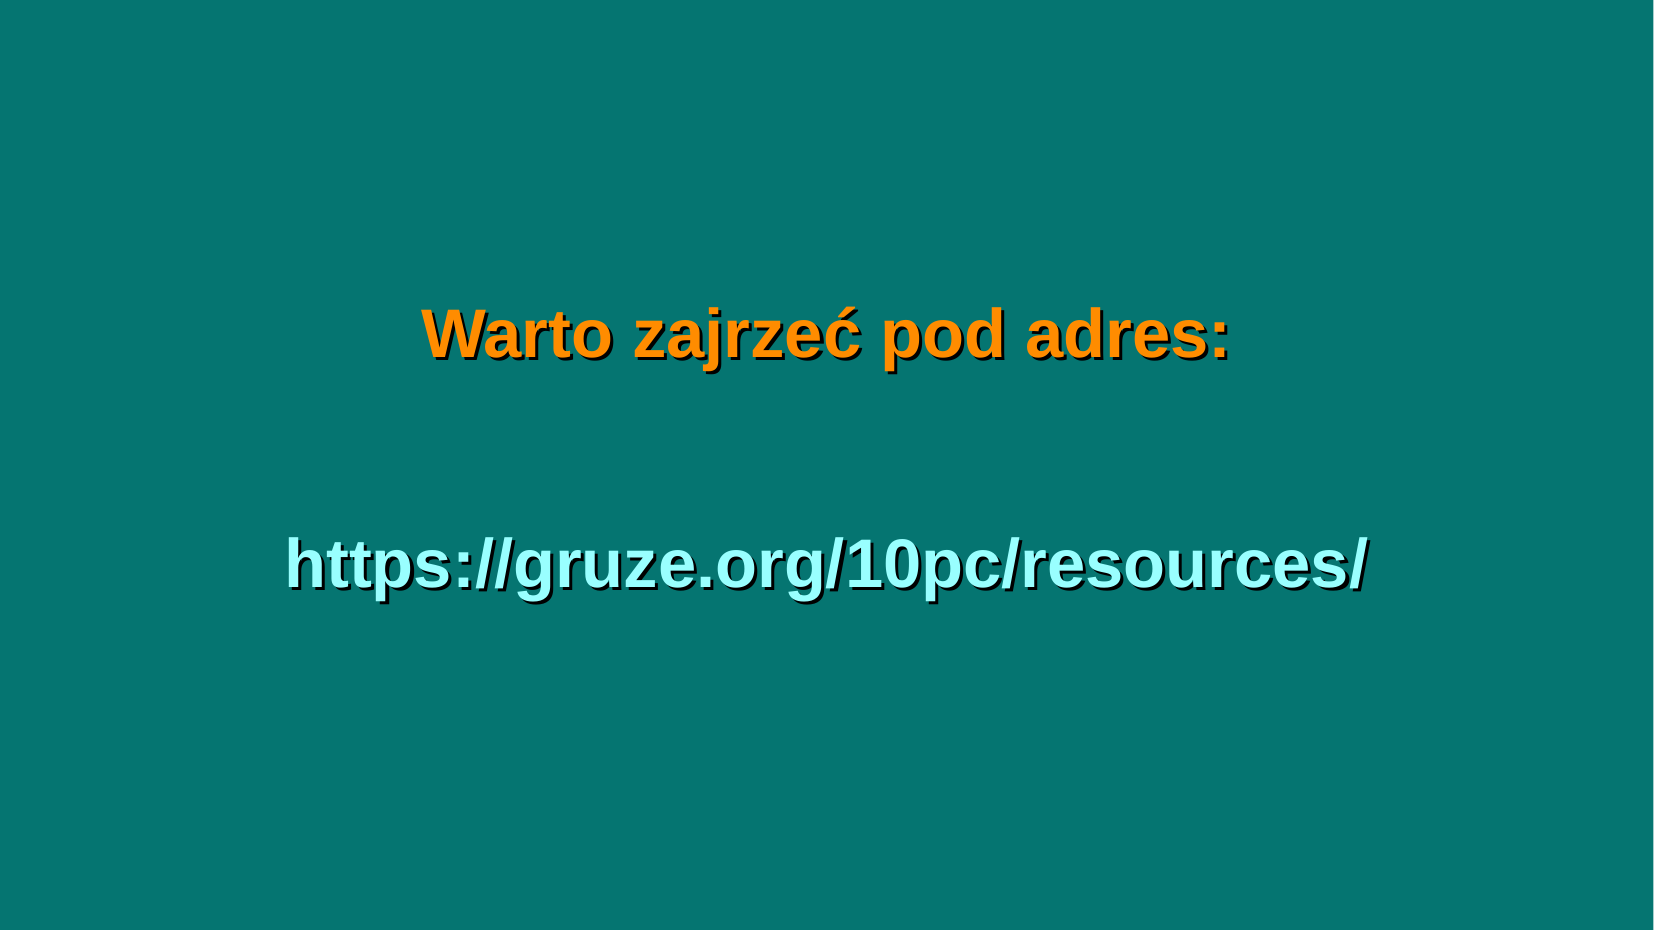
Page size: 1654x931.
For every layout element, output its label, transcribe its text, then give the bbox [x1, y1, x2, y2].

title Warto zajrzeć pod adres: https://gruze.org/10pc/resources/ [82, 192, 1571, 705]
